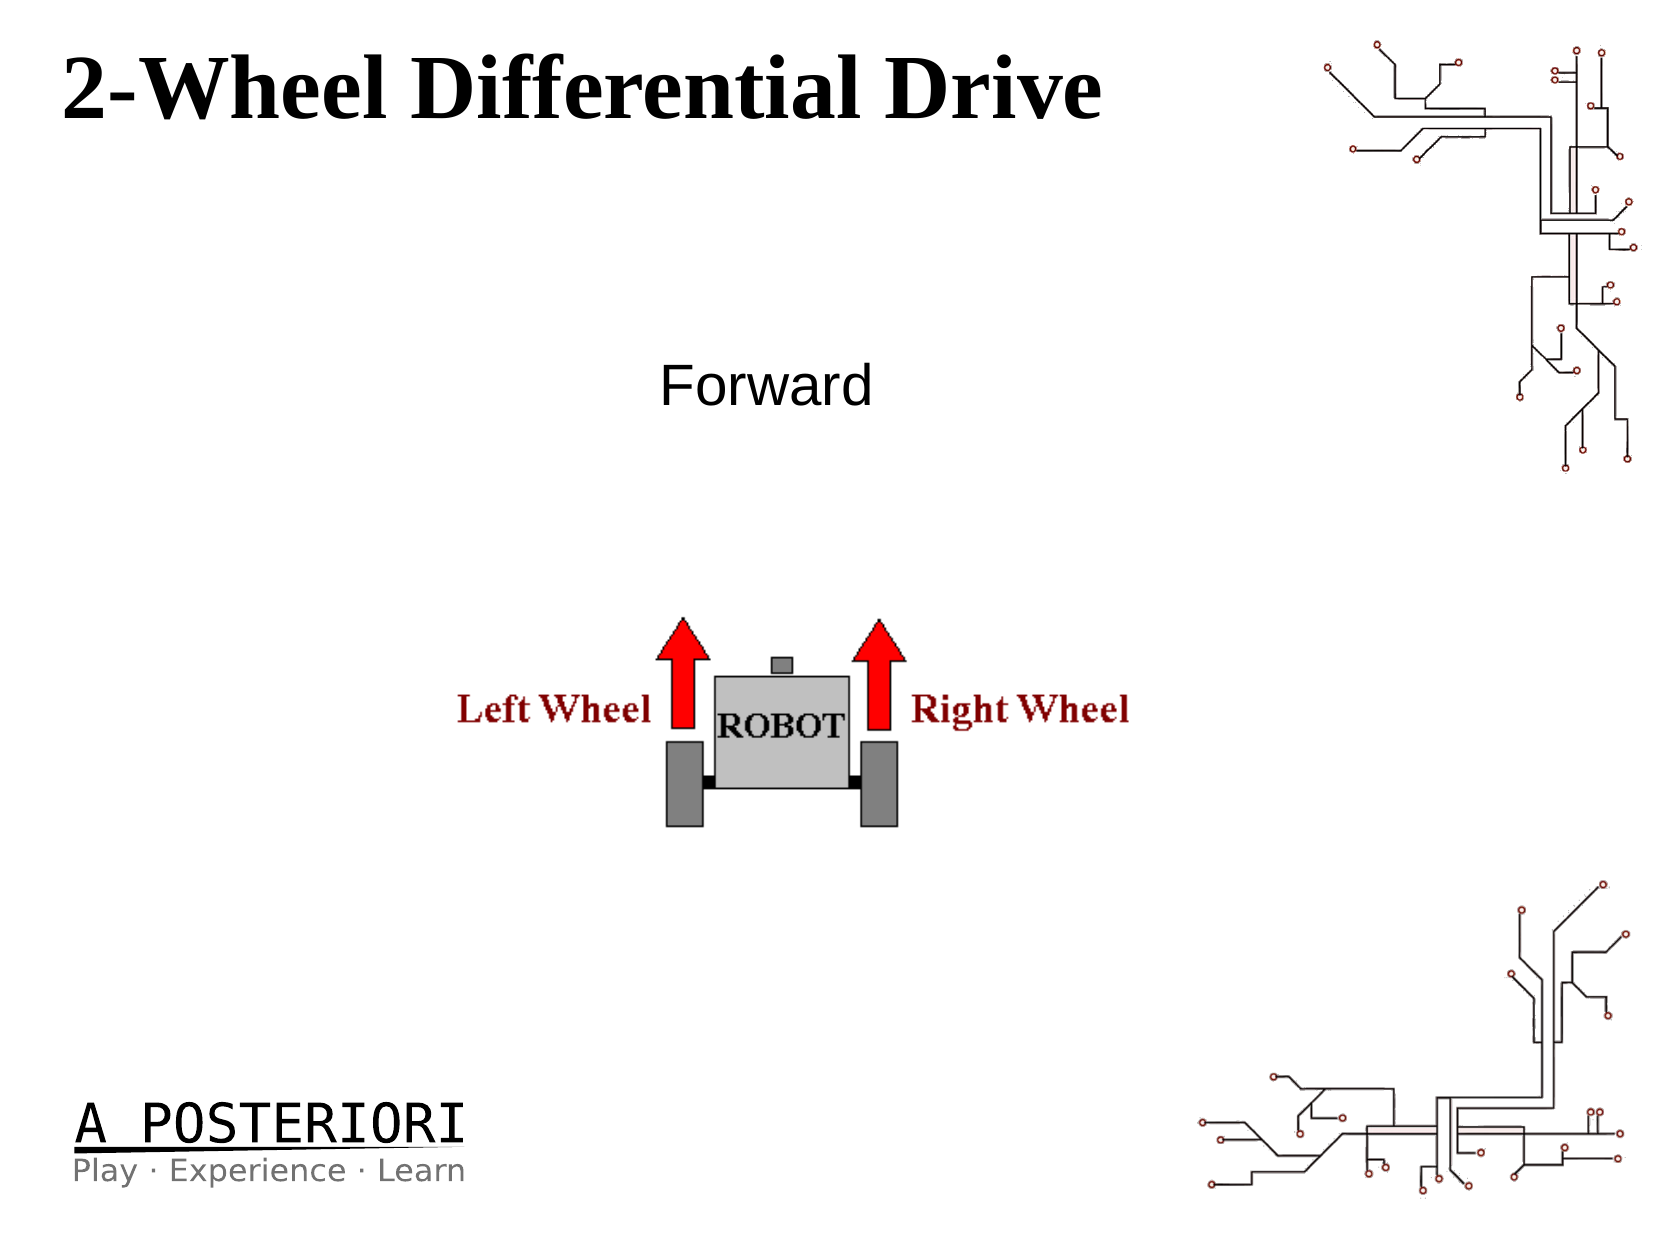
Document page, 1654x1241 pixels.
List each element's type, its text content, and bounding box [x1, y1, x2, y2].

picture [1305, 35, 1643, 496]
picture [1175, 862, 1636, 1201]
picture [453, 461, 1141, 961]
picture [73, 1101, 466, 1189]
text_box Forward [645, 345, 1036, 526]
title 2-Wheel Differential Drive [11, 10, 1156, 166]
